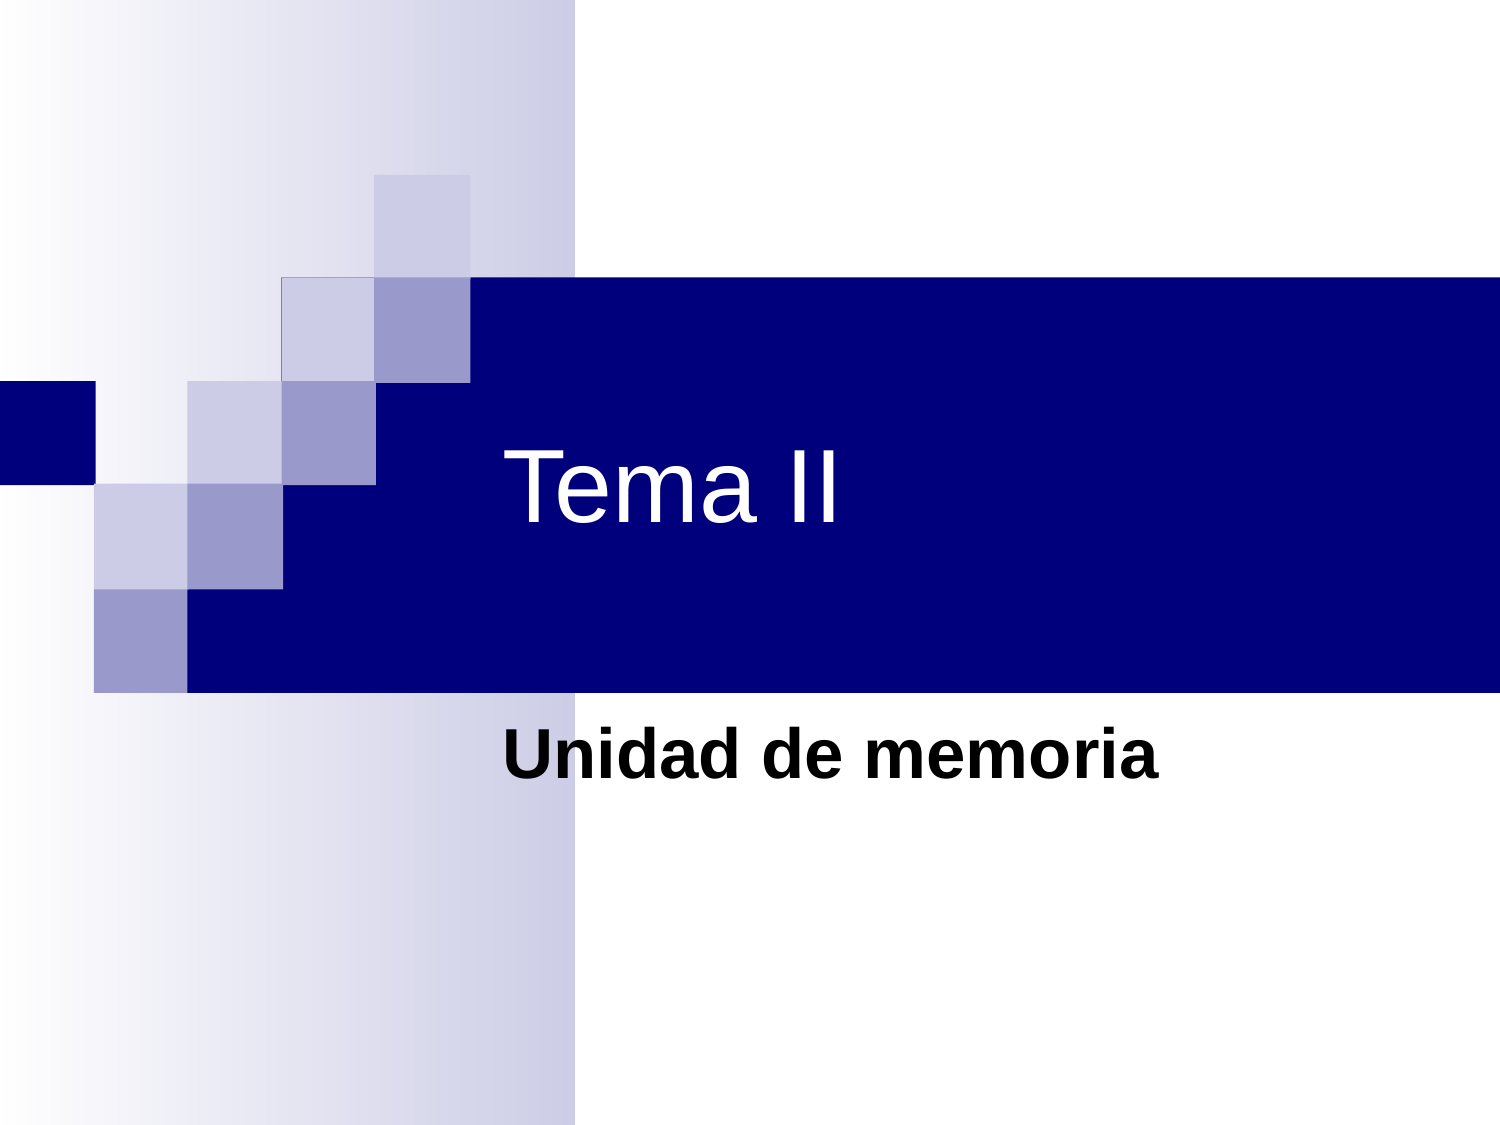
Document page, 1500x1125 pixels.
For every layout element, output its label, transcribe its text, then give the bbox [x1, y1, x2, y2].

title Tema II [487, 299, 1476, 663]
subtitle Unidad de memoria [487, 699, 1476, 988]
